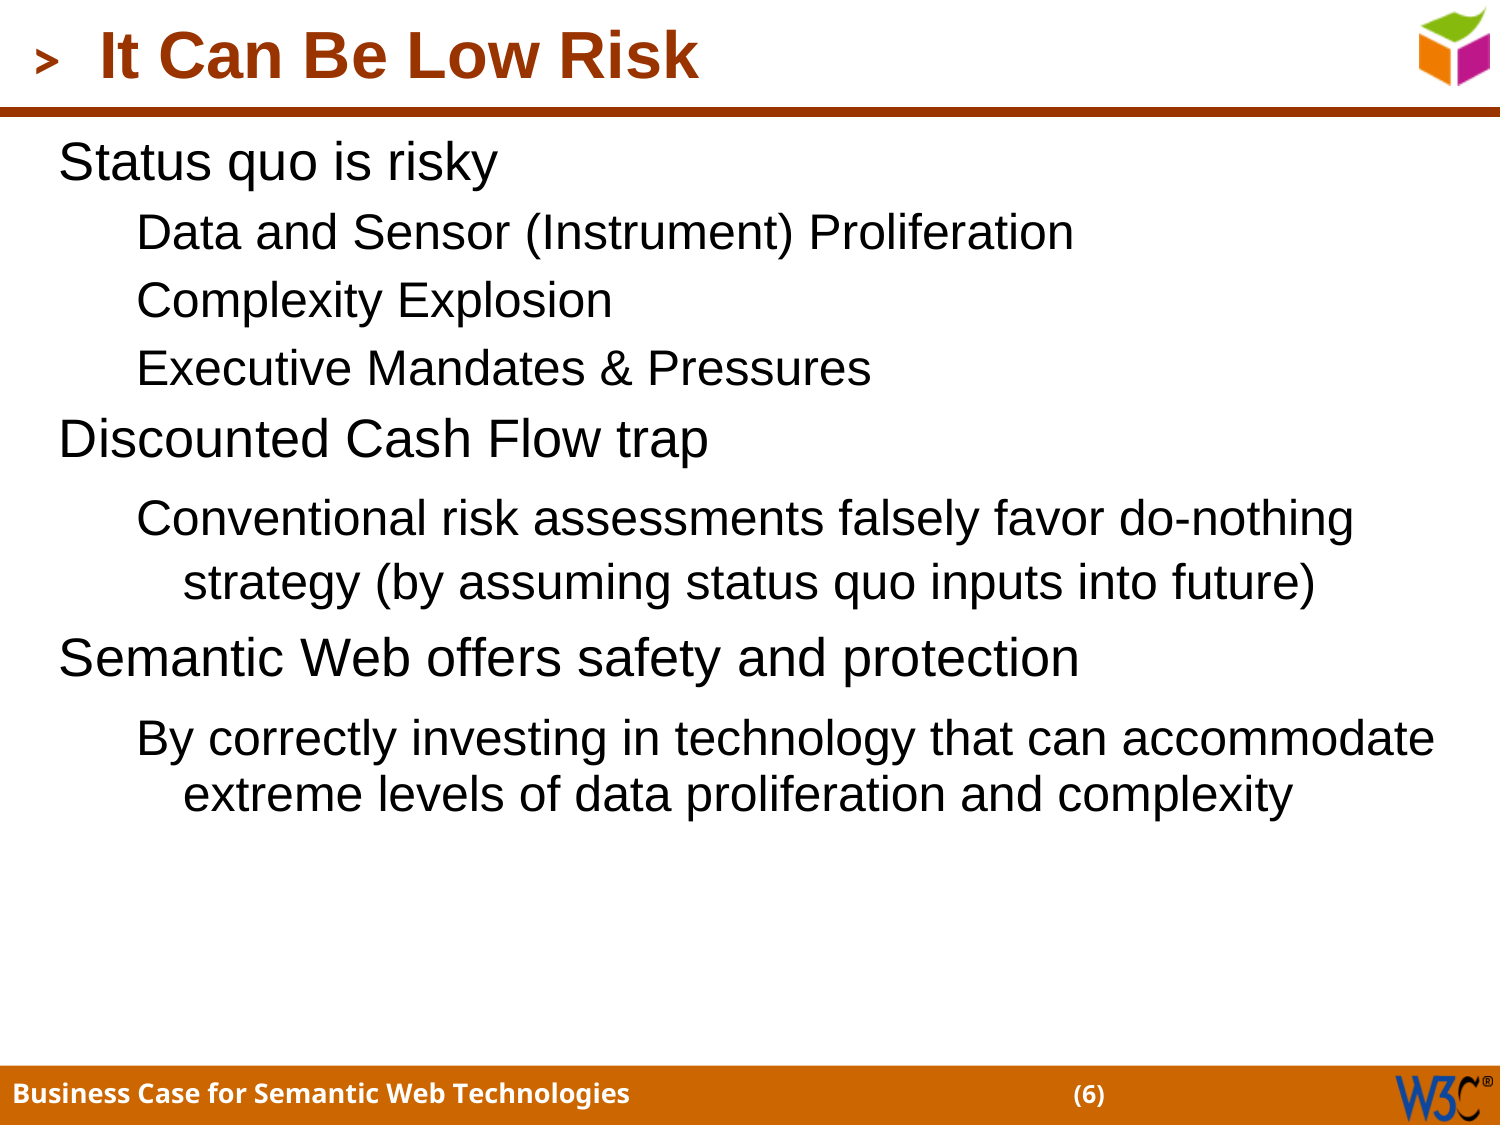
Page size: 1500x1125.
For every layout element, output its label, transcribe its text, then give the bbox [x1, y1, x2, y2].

picture [1419, 5, 1490, 86]
title It Can Be Low Risk [84, 0, 1354, 115]
picture [1392, 1073, 1497, 1125]
list Status quo is risky Data and Sensor (Instrument) Proliferation Complexity Explosion Executive Mandates & Pressures Discounted Cash Flow trap Conventional risk assessments falsely favor do-nothing strategy (by assuming status quo inputs into future)‏ Semantic Web offers safety and protection By correctly investing in technology that can accommodate extreme levels of data proliferation and complexity [26, 133, 1473, 1044]
